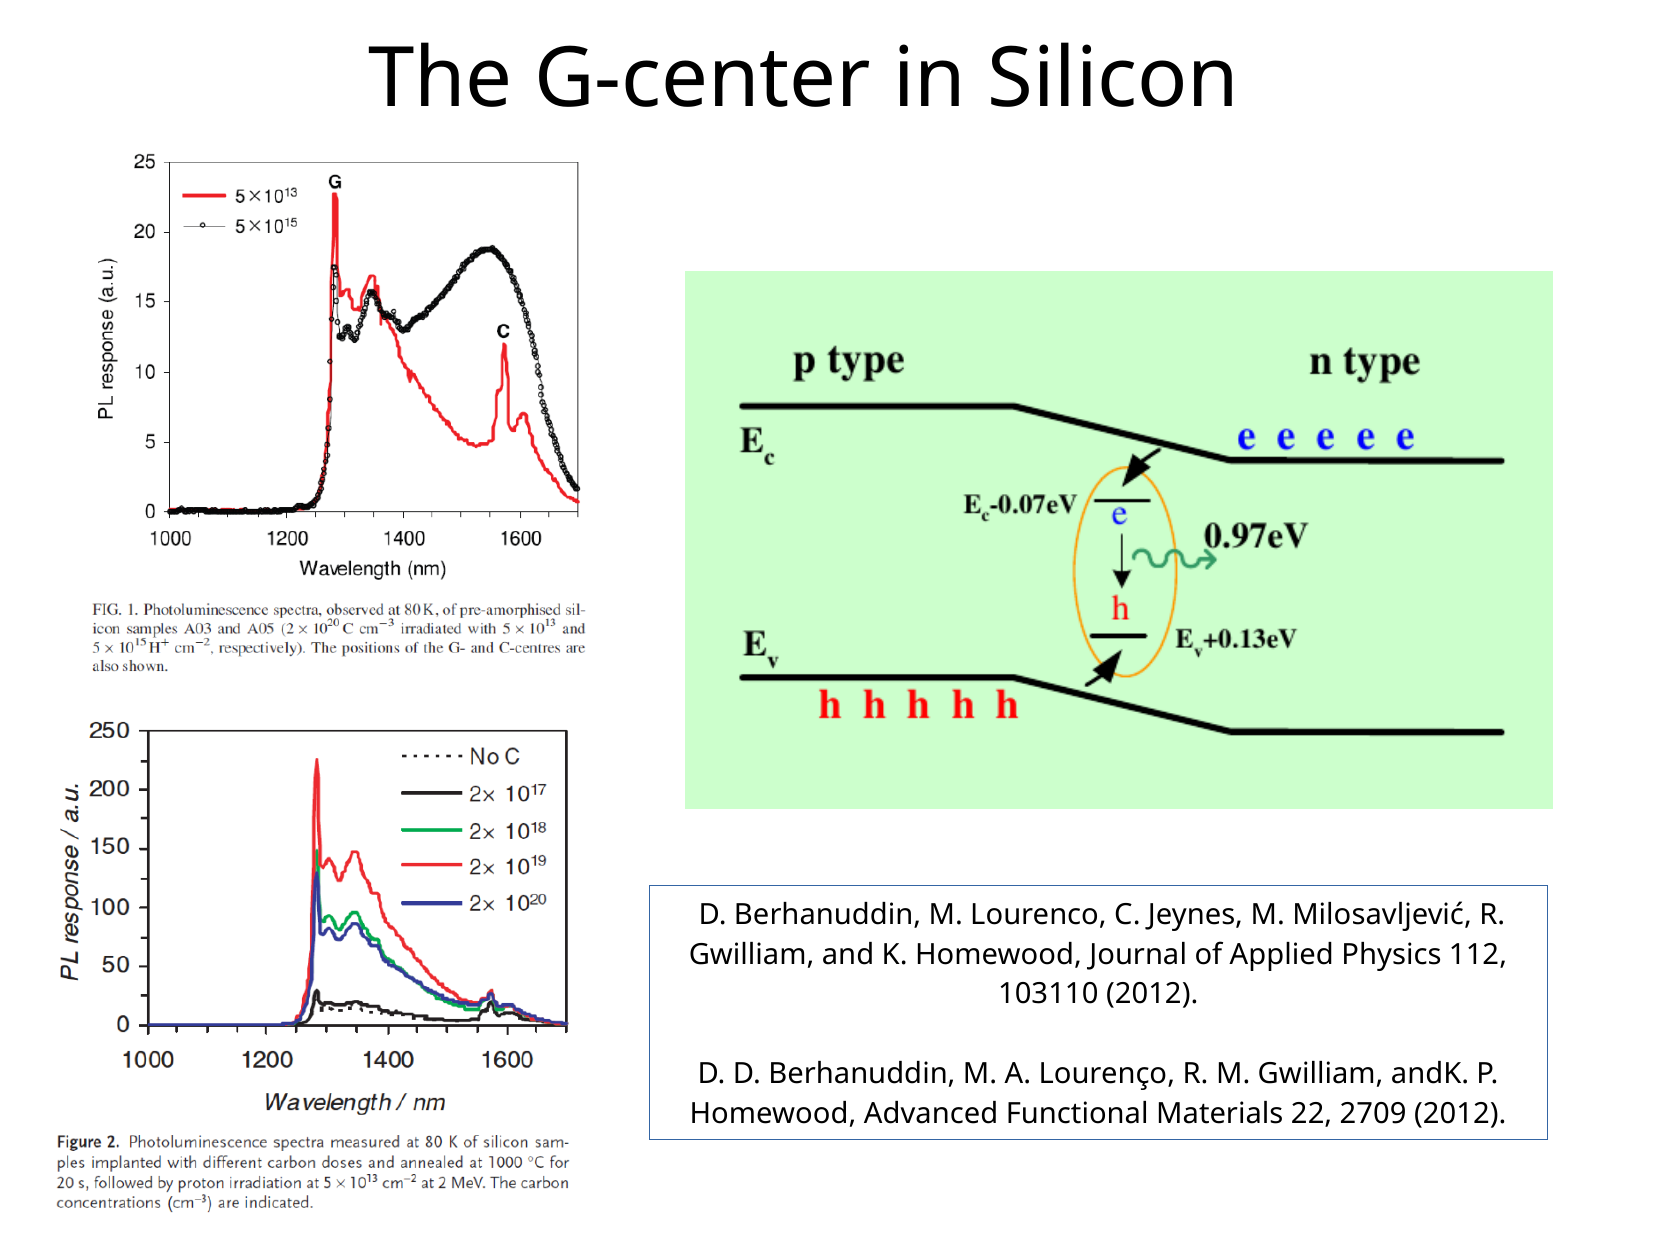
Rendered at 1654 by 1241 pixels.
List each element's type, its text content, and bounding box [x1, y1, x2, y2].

picture [46, 695, 572, 1221]
picture [685, 271, 1553, 809]
title The G-center in Silicon [70, 11, 1560, 136]
text_box D. Berhanuddin, M. Lourenco, C. Jeynes, M. Milosavljević, R. Gwilliam, and K. Homewood, Journal of Applied Physics 112, 103110 (2012). D. D. Berhanuddin, M. A. Lourenço, R. M. Gwilliam, andK. P. Homewood, Advanced Functional Materials 22, 2709 (2012). [649, 885, 1548, 1129]
picture [76, 148, 602, 674]
